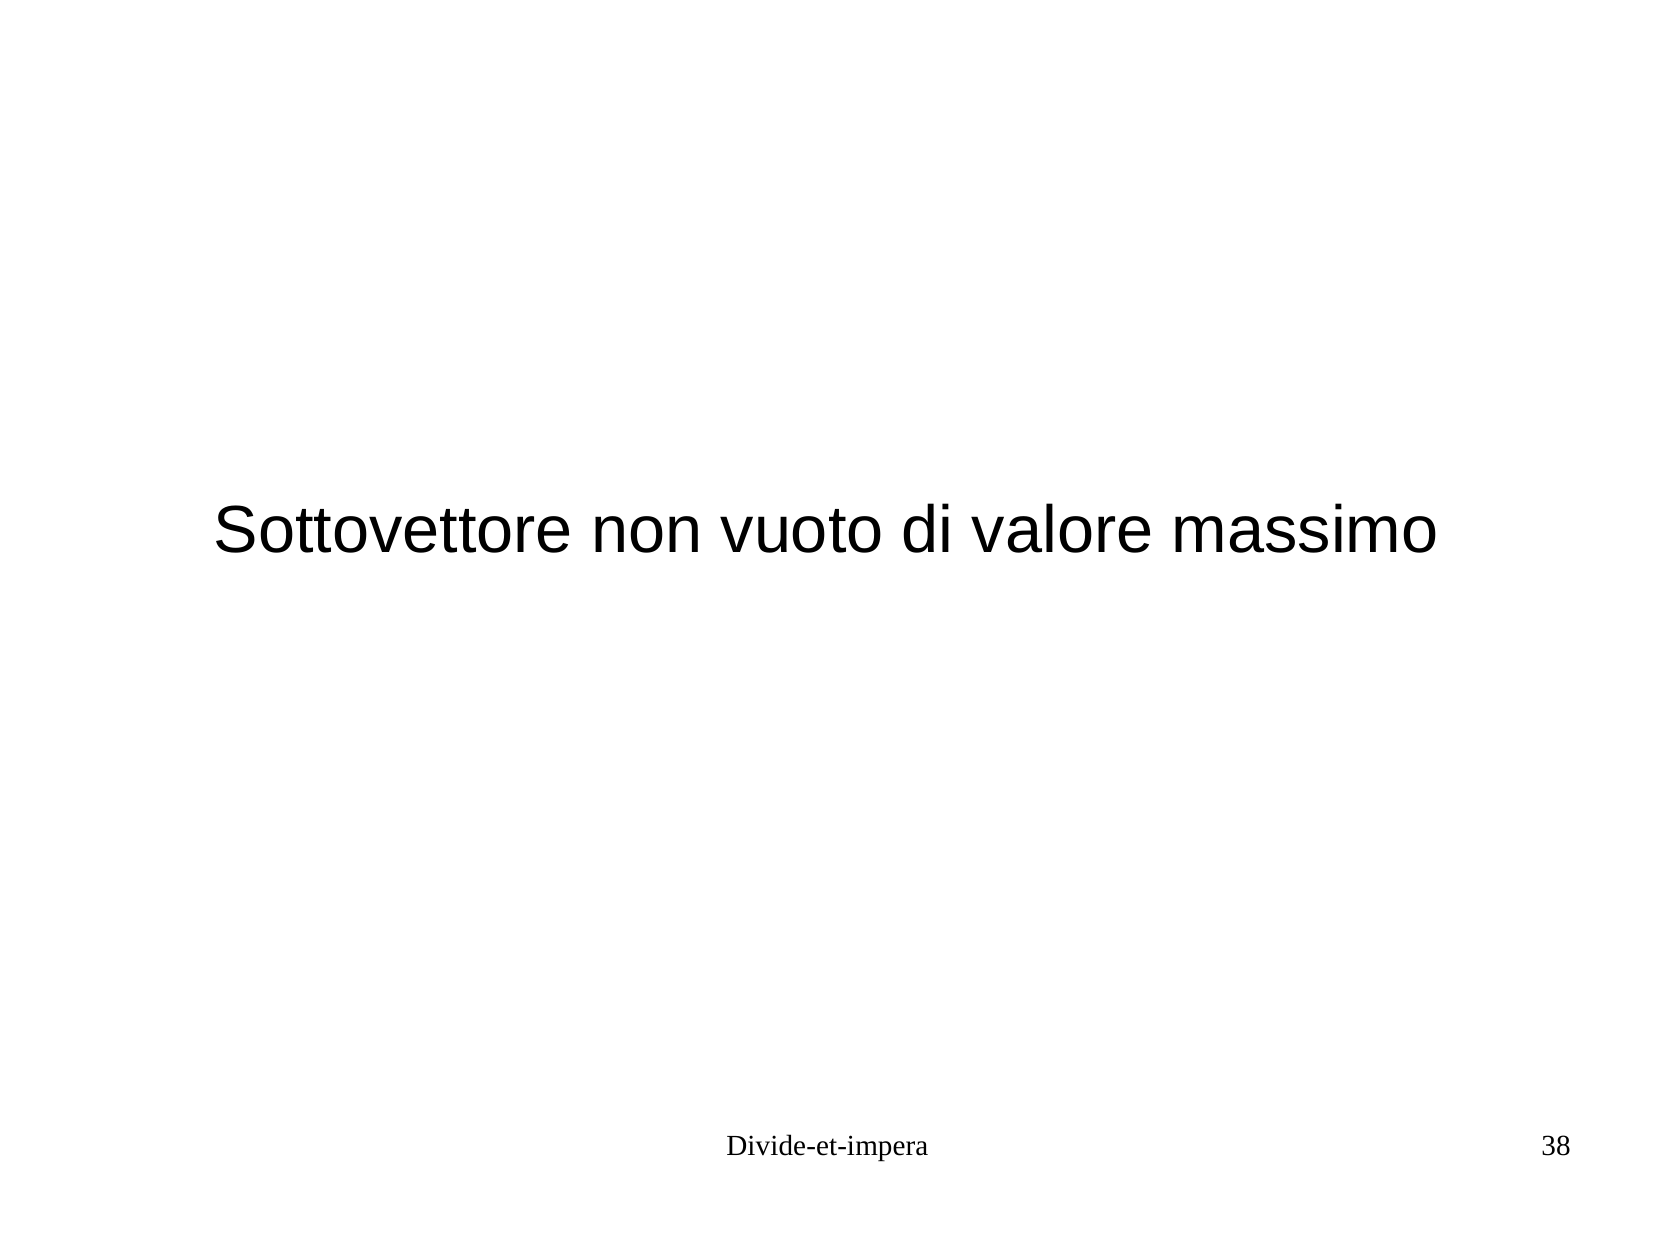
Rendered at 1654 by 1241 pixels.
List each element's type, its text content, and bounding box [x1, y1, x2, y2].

subtitle Sottovettore non vuoto di valore massimo [82, 49, 1571, 1010]
